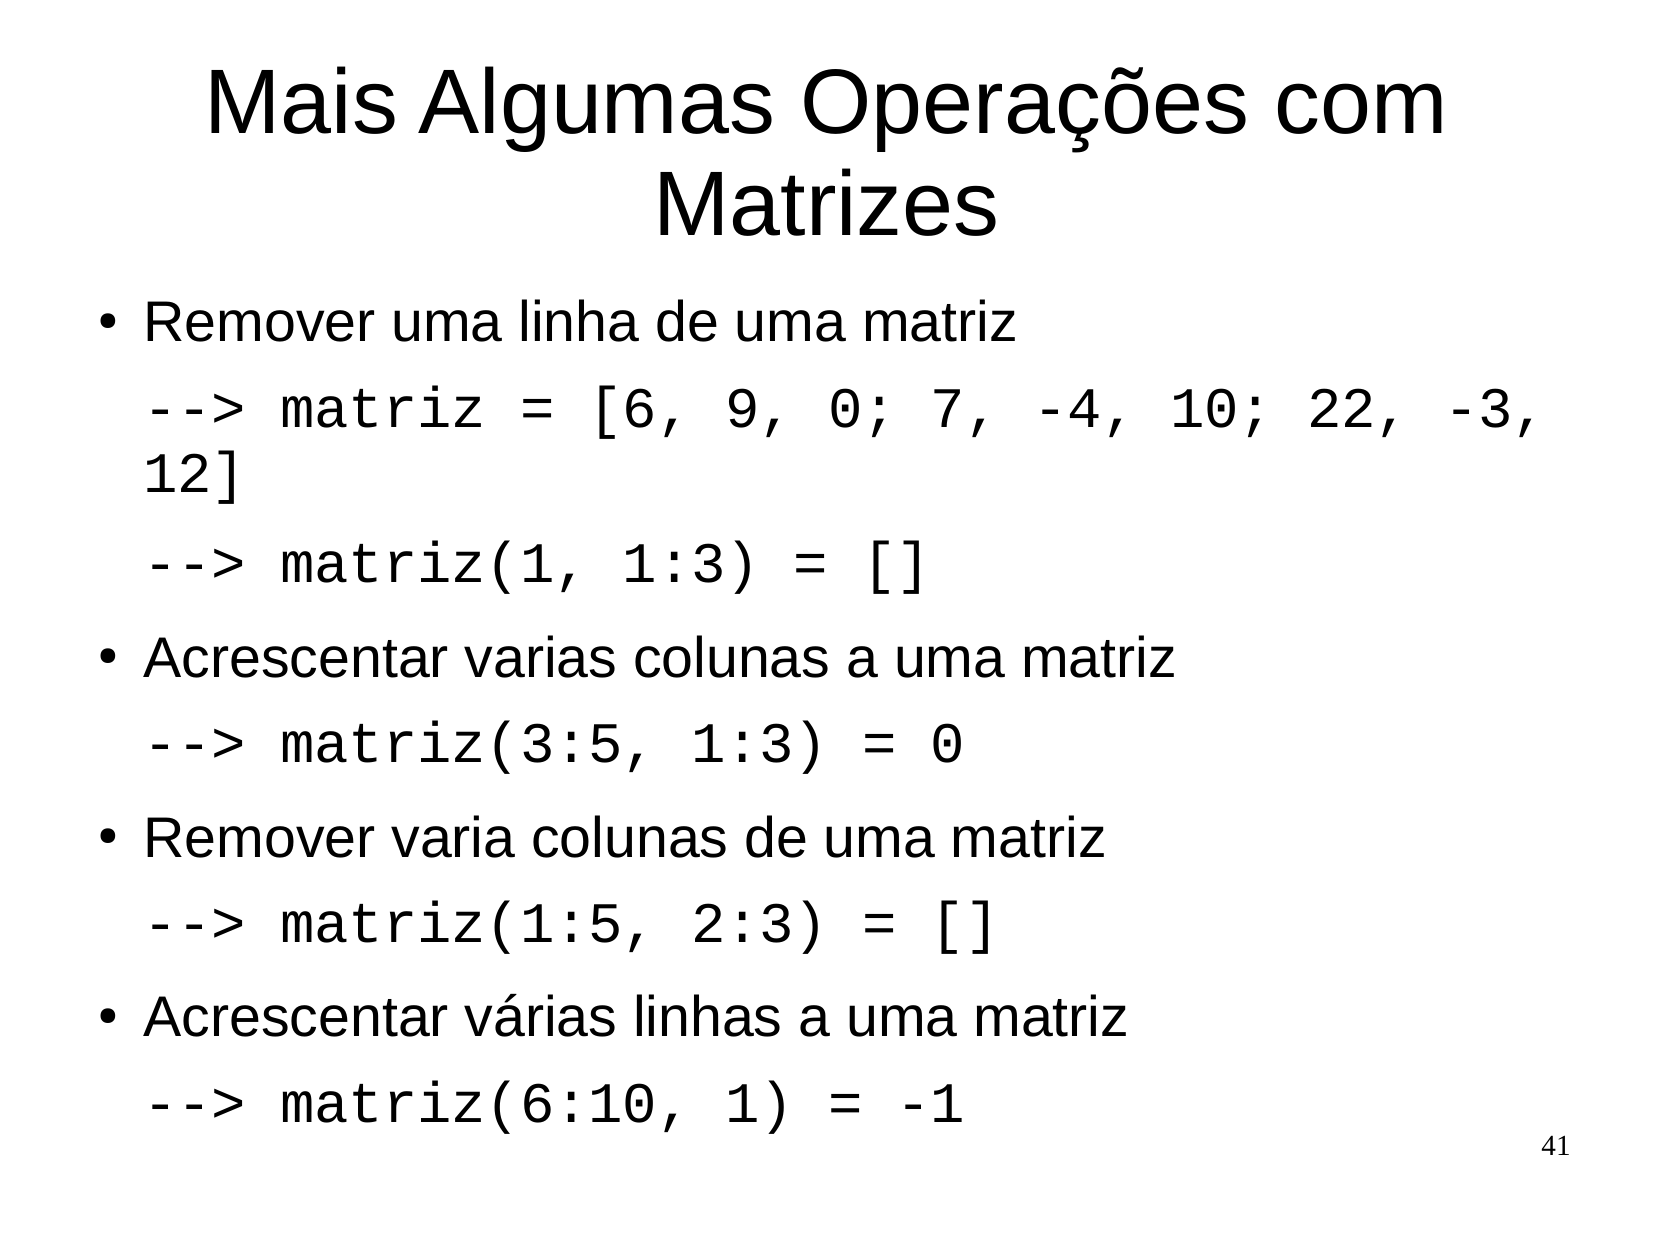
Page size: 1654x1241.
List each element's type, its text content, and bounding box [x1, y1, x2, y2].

title Mais Algumas Operações com Matrizes [82, 49, 1571, 257]
list Remover uma linha de uma matriz --> matriz = [6, 9, 0; 7, -4, 10; 22, -3, 12] --> matriz(1, 1:3) = [] Acrescentar varias colunas a uma matriz --> matriz(3:5, 1:3) = 0 Remover varia colunas de uma matriz --> matriz(1:5, 2:3) = [] Acrescentar várias linhas a uma matriz --> matriz(6:10, 1) = -1 [82, 290, 1571, 1146]
